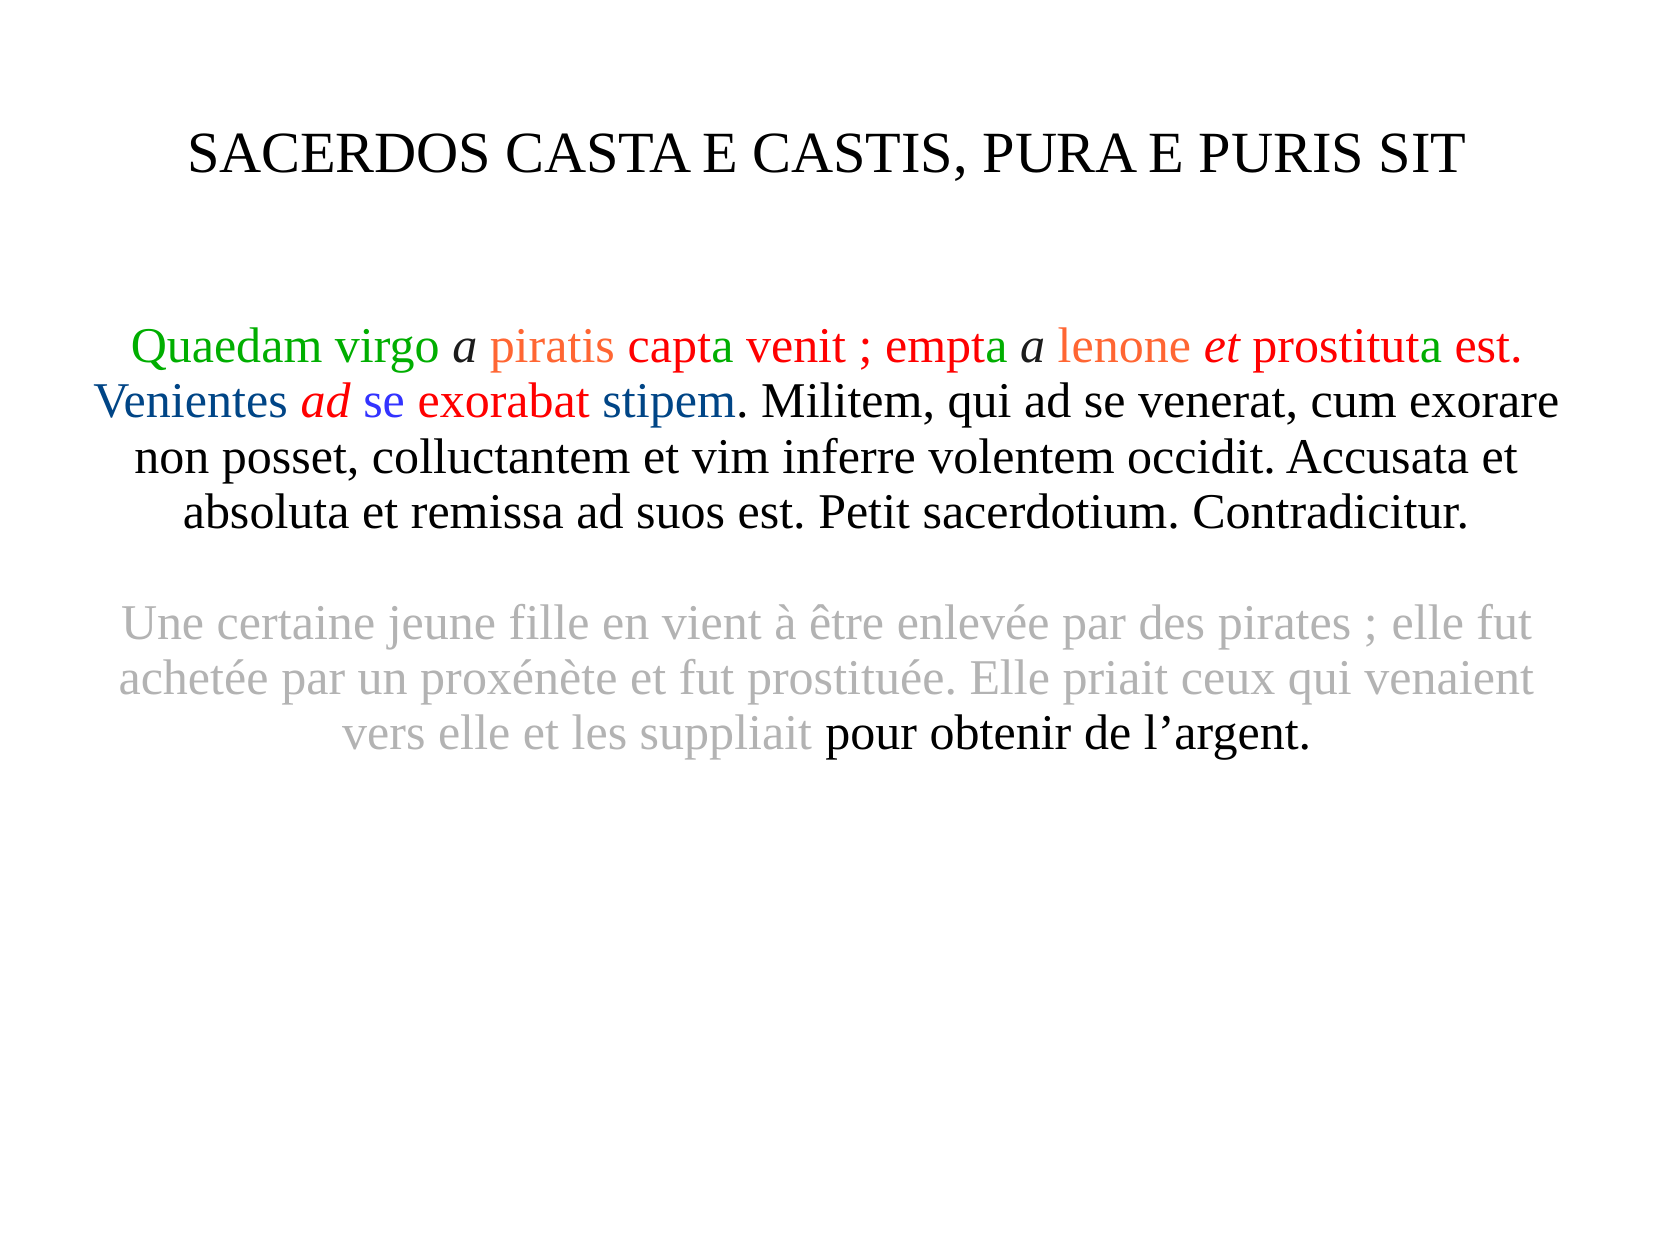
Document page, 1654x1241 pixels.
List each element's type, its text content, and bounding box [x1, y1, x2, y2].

title SACERDOS CASTA E CASTIS, PURA E PURIS SIT [82, 49, 1571, 257]
subtitle Quaedam virgo a piratis capta venit ; empta a lenone et prostituta est. Venientes ad se exorabat stipem. Militem, qui ad se venerat, cum exorare non posset, colluctantem et vim inferre volentem occidit. Accusata et absoluta et remissa ad suos est. Petit sacerdotium. Contradicitur. Une certaine jeune fille en vient à être enlevée par des pirates ; elle fut achetée par un proxénète et fut prostituée. Elle priait ceux qui venaient vers elle et les suppliait pour obtenir de l’argent. [82, 290, 1571, 1010]
